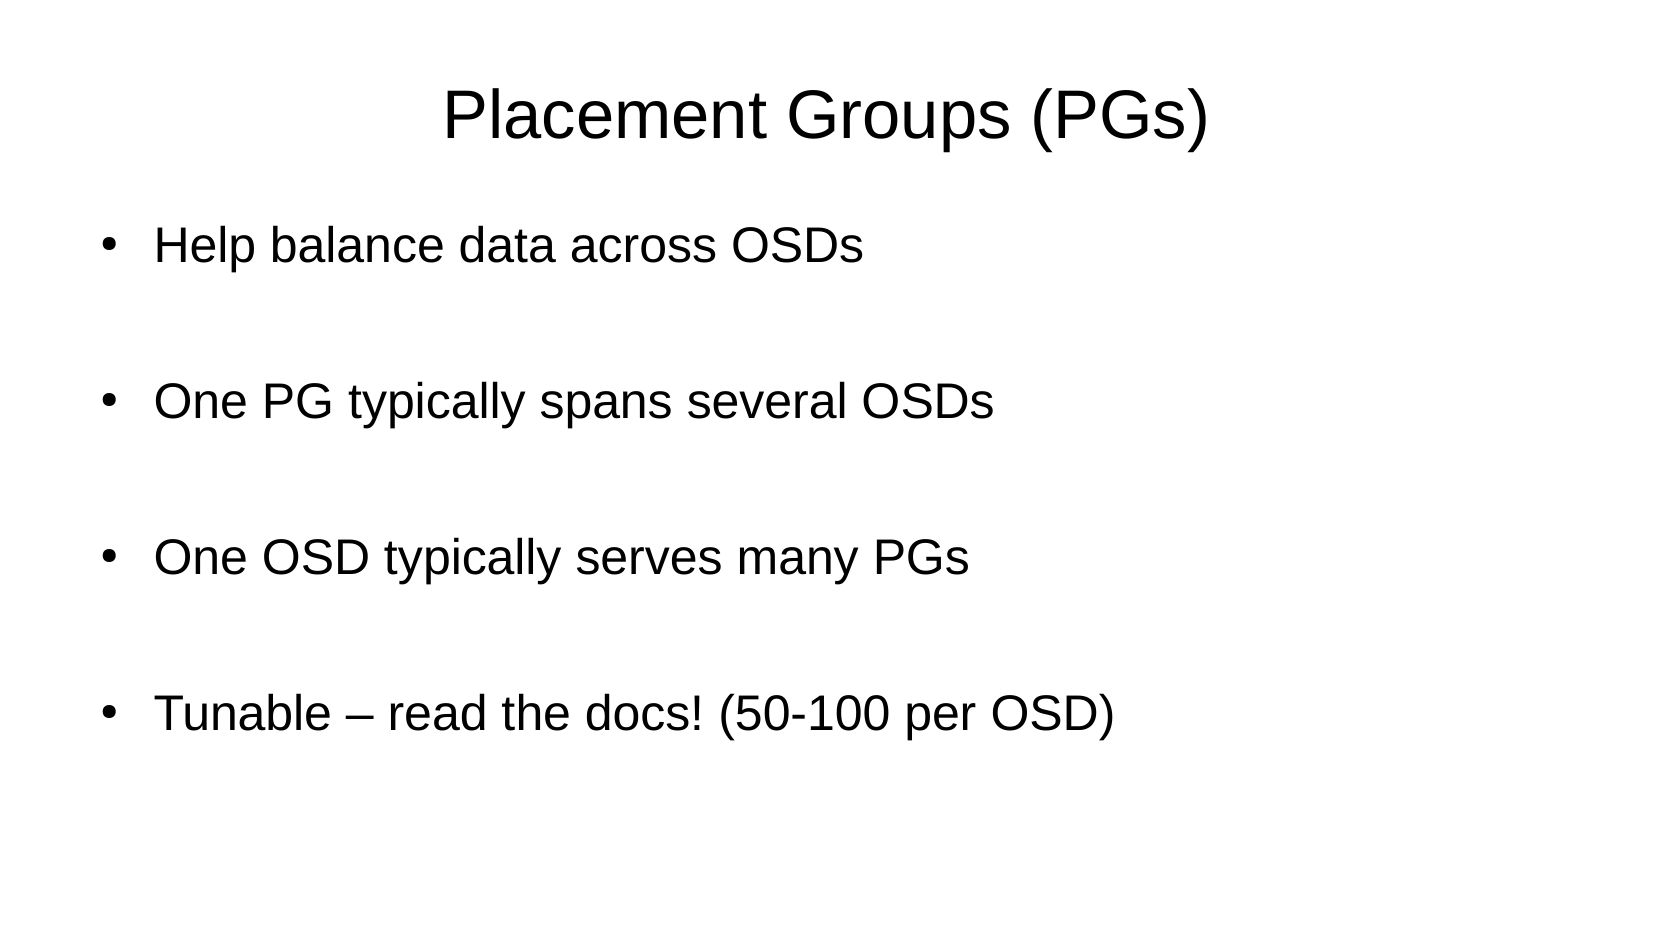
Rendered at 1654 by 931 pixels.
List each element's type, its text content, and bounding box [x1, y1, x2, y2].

list Help balance data across OSDs One PG typically spans several OSDs One OSD typically serves many PGs Tunable – read the docs! (50-100 per OSD) [82, 217, 1571, 758]
title Placement Groups (PGs) [82, 37, 1571, 193]
